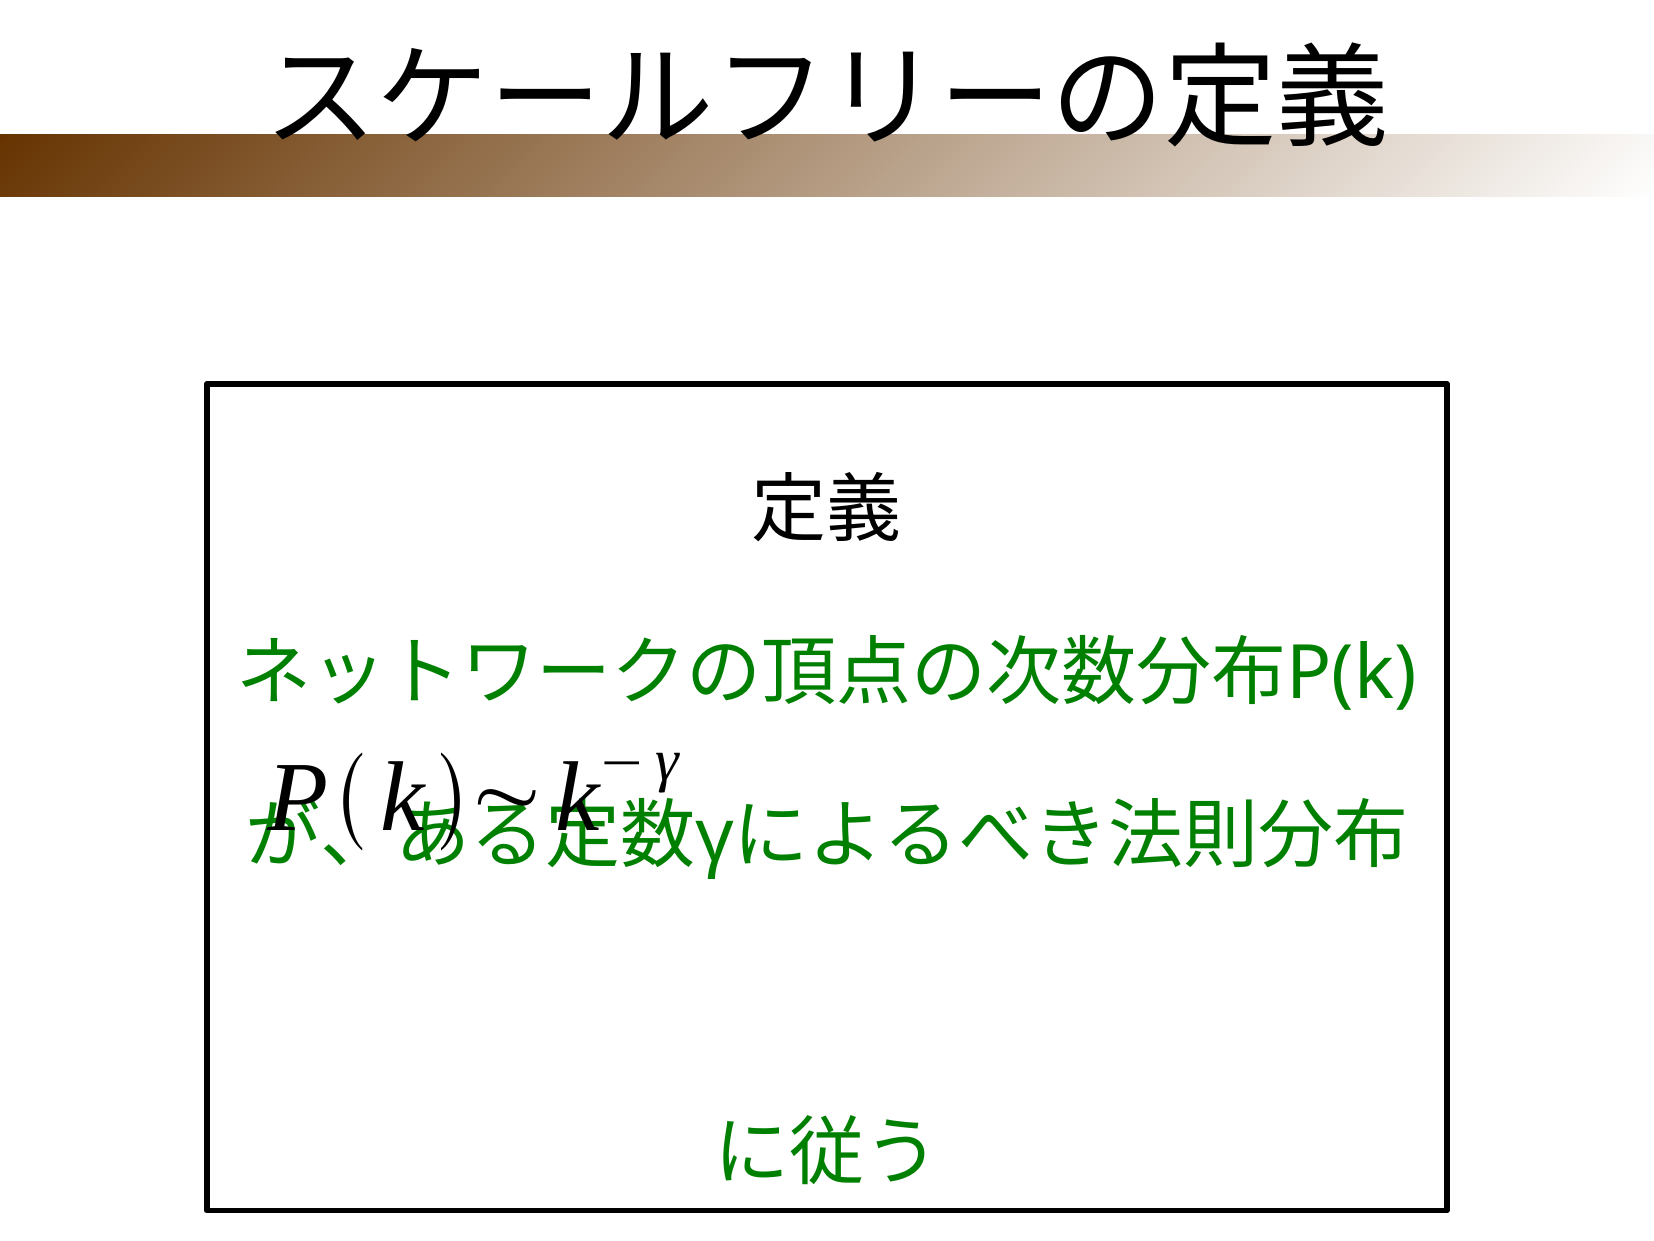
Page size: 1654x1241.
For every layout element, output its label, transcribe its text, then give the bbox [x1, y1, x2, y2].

text_box スケールフリーの定義 [88, 0, 1565, 148]
text_box [0, 134, 1654, 197]
text_box 定義 ネットワークの頂点の次数分布P(k)が、ある定数γによるべき法則分布 に従う [206, 383, 1447, 971]
chart [236, 712, 737, 857]
